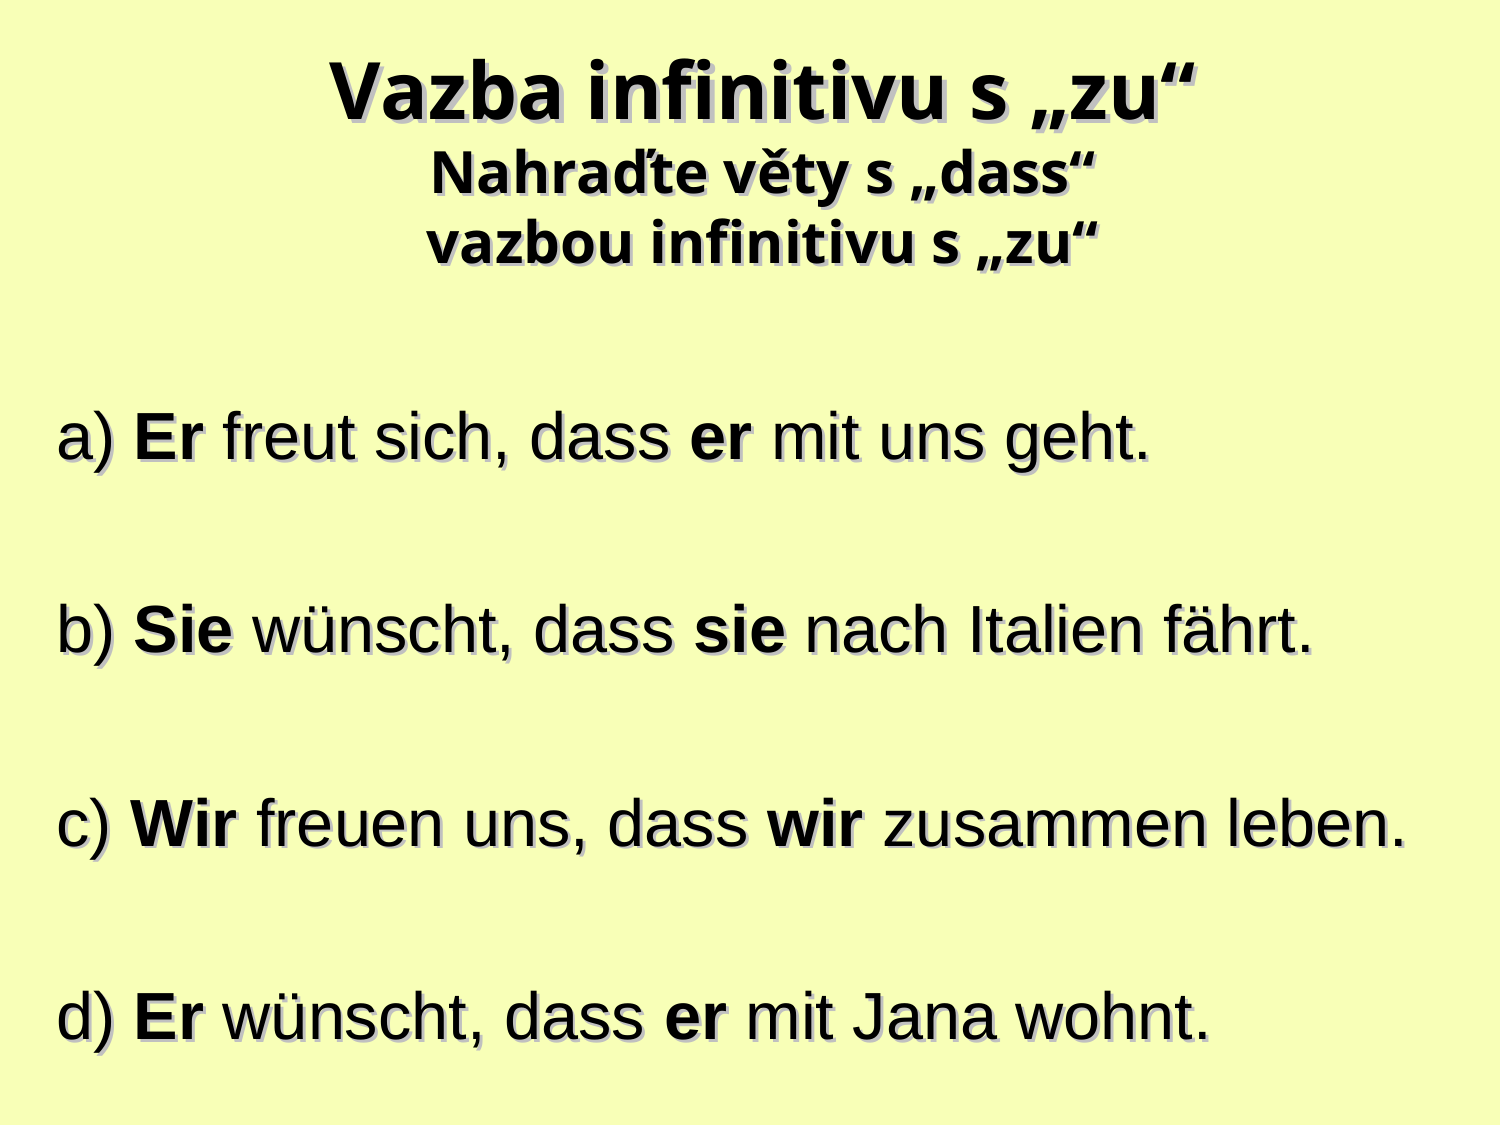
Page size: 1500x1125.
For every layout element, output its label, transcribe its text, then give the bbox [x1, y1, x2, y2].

list a) Er freut sich, dass er mit uns geht. b) Sie wünscht, dass sie nach Italien fährt. c) Wir freuen uns, dass wir zusammen leben. d) Er wünscht, dass er mit Jana wohnt. [41, 385, 1452, 1073]
title Vazba infinitivu s „zu“ Nahraďte věty s „dass“ vazbou infinitivu s „zu“ [75, 32, 1451, 283]
